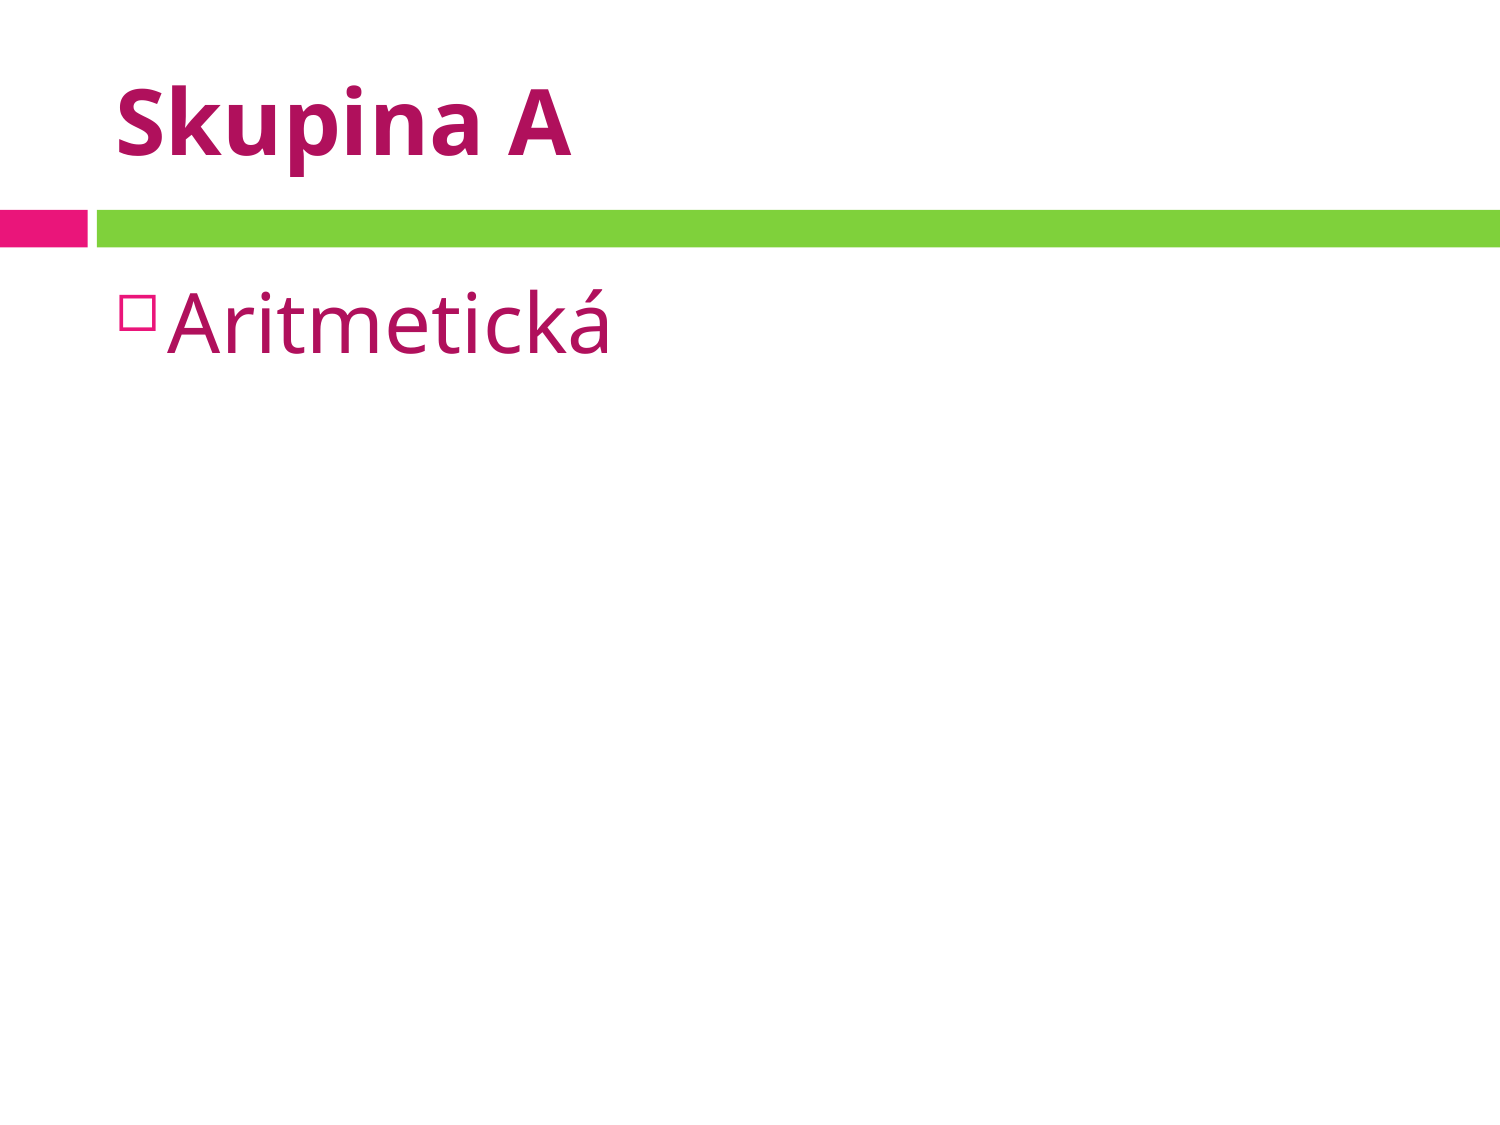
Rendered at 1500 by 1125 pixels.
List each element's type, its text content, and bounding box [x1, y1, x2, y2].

list Aritmetická [100, 262, 1438, 1001]
title Skupina A [100, 37, 1438, 201]
